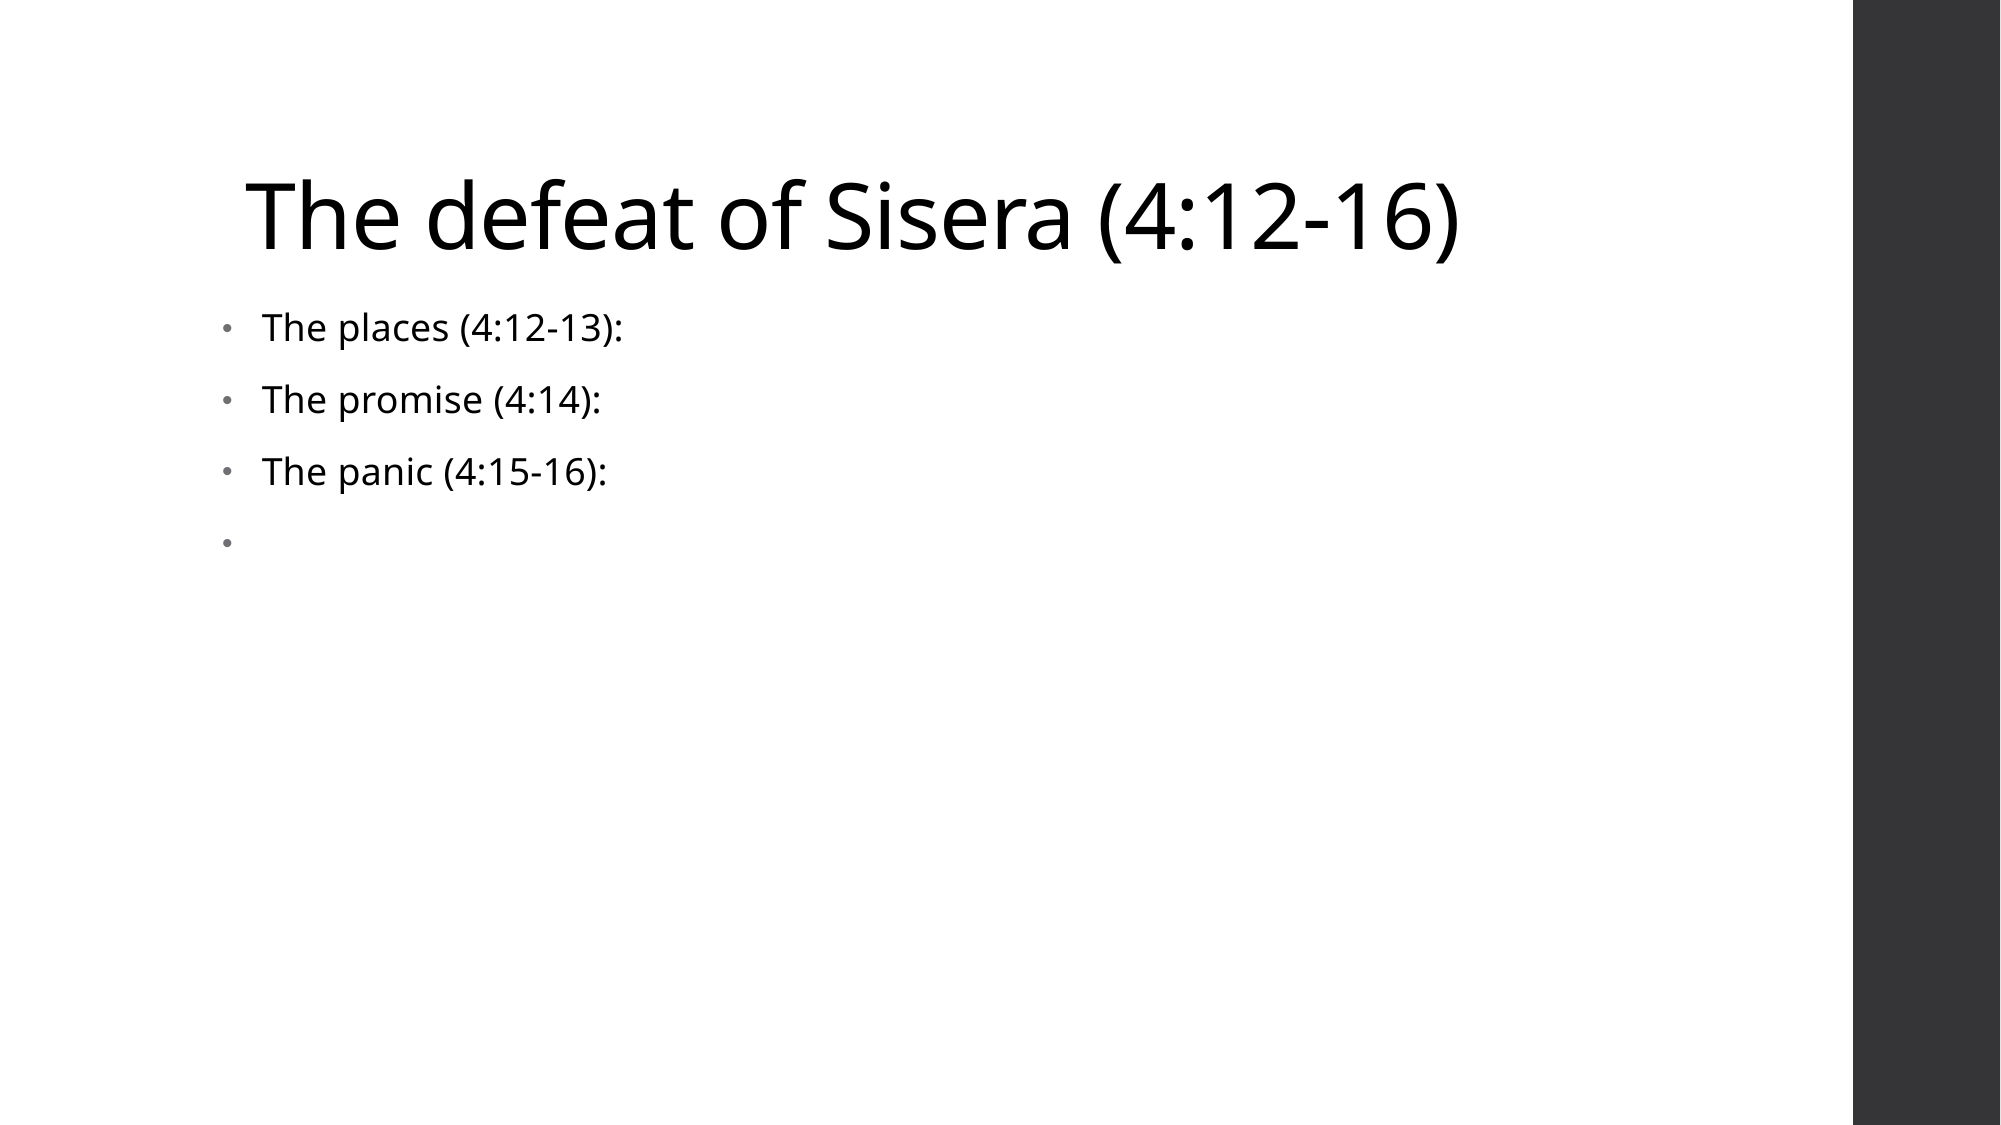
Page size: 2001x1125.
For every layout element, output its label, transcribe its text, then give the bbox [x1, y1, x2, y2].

list The places (4:12-13): The promise (4:14): The panic (4:15-16): [206, 299, 1617, 1014]
title The defeat of Sisera (4:12-16) [206, 60, 1797, 278]
